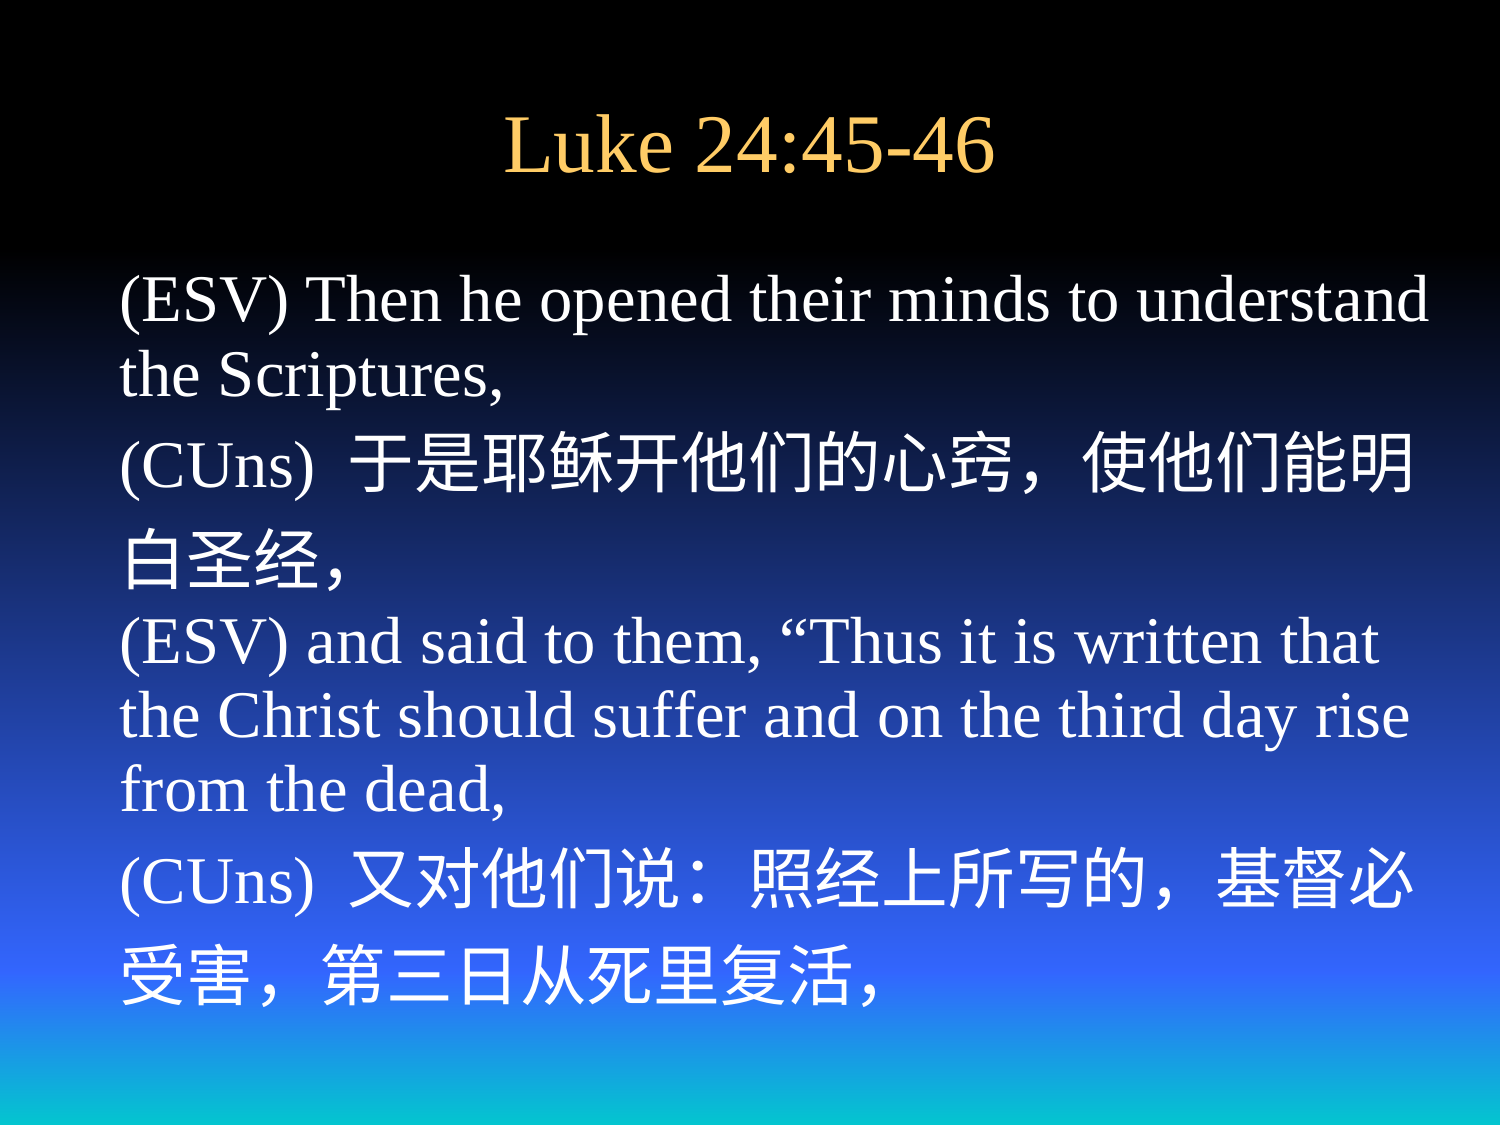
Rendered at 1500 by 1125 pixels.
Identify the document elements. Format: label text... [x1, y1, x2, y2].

text_box (ESV) Then he opened their minds to understand the Scriptures, (CUns) 于是耶稣开他们的心窍，使他们能明白圣经， (ESV) and said to them, “Thus it is written that the Christ should suffer and on the third day rise from the dead, (CUns) 又对他们说：照经上所写的，基督必受害，第三日从死里复活， [105, 254, 1456, 1028]
title Luke 24:45-46 [75, 44, 1425, 233]
